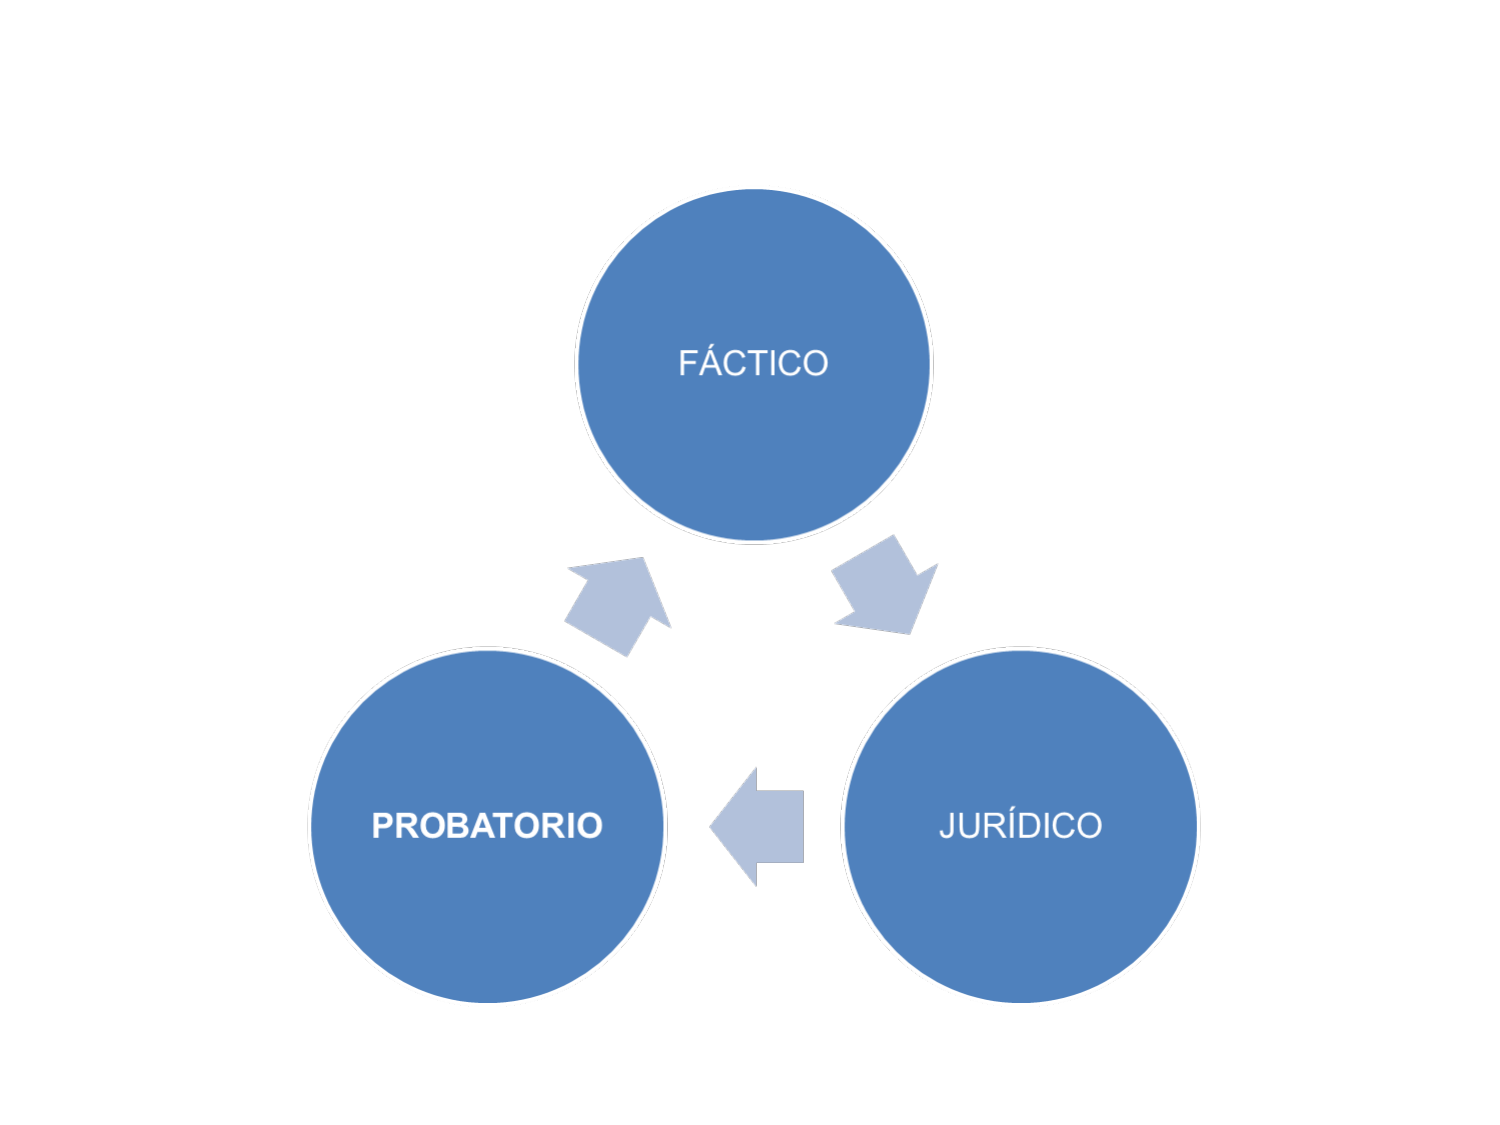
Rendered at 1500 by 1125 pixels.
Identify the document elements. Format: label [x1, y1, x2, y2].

text_box [82, 185, 1426, 1008]
